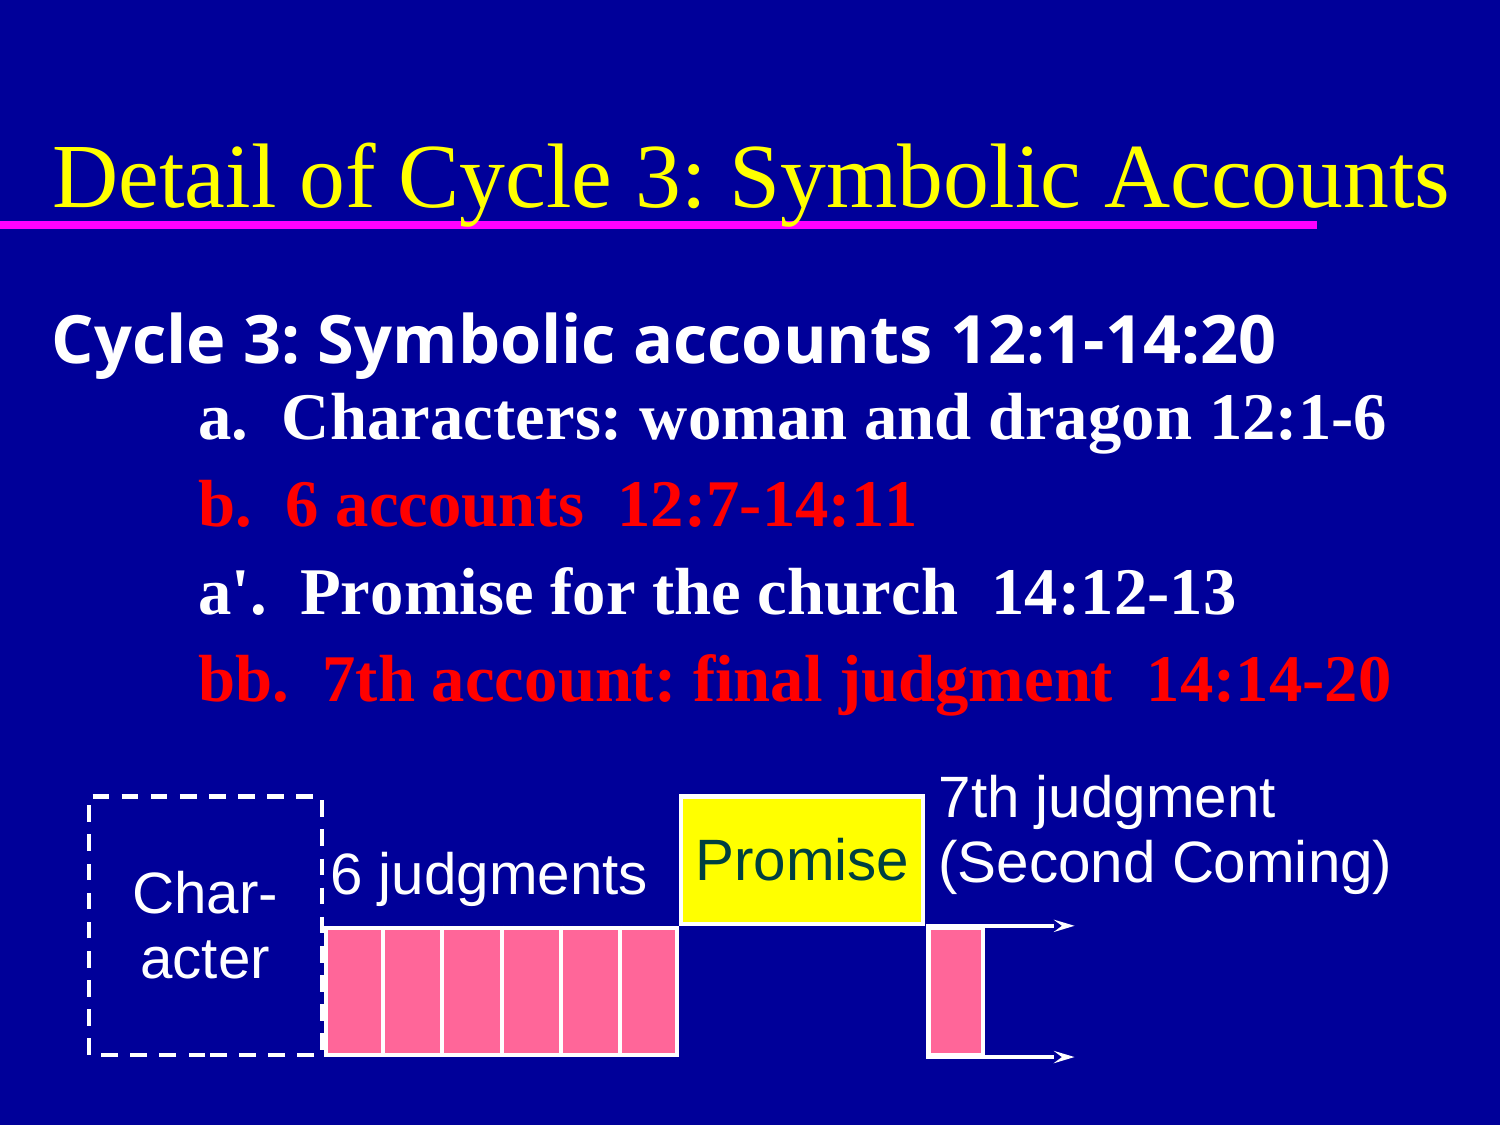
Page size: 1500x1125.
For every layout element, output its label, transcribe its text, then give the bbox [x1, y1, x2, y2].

text_box Char- acter [88, 796, 322, 1055]
list Cycle 3: Symbolic accounts 12:1-14:20 [37, 285, 1497, 388]
text_box bb. 7th account: final judgment 14:14-20 [112, 635, 1460, 726]
text_box [563, 927, 618, 1055]
text_box a. Characters: woman and dragon 12:1-6 [112, 372, 1460, 460]
title Detail of Cycle 3: Symbolic Accounts [37, 72, 1500, 282]
text_box a'. Promise for the church 14:12-13 [112, 547, 1460, 635]
text_box 6 judgments [315, 835, 681, 915]
text_box 7th judgment (Second Coming) [924, 757, 1461, 902]
text_box [325, 927, 381, 1055]
text_box Promise [681, 796, 923, 924]
text_box [385, 927, 440, 1055]
text_box [444, 927, 500, 1055]
text_box [622, 927, 678, 1055]
text_box [928, 927, 984, 1055]
text_box b. 6 accounts 12:7-14:11 [112, 460, 1460, 547]
text_box [504, 927, 559, 1055]
